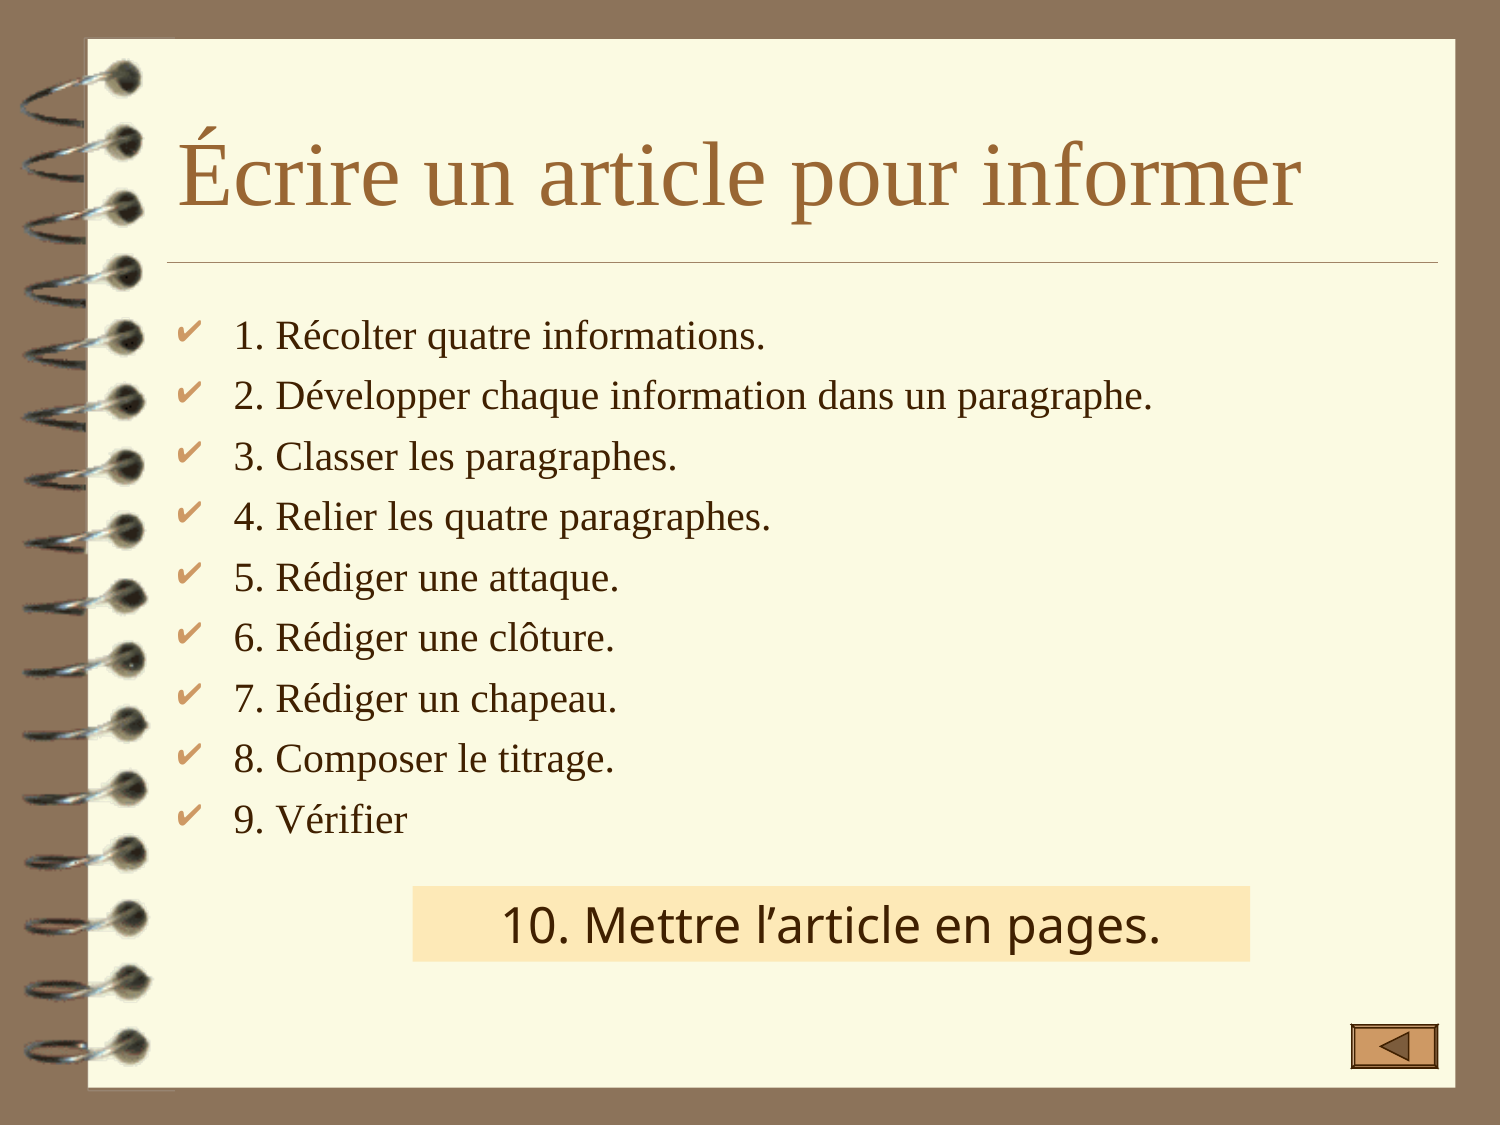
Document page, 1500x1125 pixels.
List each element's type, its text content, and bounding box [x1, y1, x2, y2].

title Écrire un article pour informer [162, 74, 1438, 263]
text_box 10. Mettre l’article en pages. [412, 886, 1251, 962]
picture [0, 0, 175, 1125]
list 1. Récolter quatre informations. 2. Développer chaque information dans un paragraphe. 3. Classer les paragraphes. 4. Relier les quatre paragraphes. 5. Rédiger une attaque. 6. Rédiger une clôture. 7. Rédiger un chapeau. 8. Composer le titrage. 9. Vérifier [162, 299, 1438, 875]
text_box [1353, 1024, 1438, 1068]
